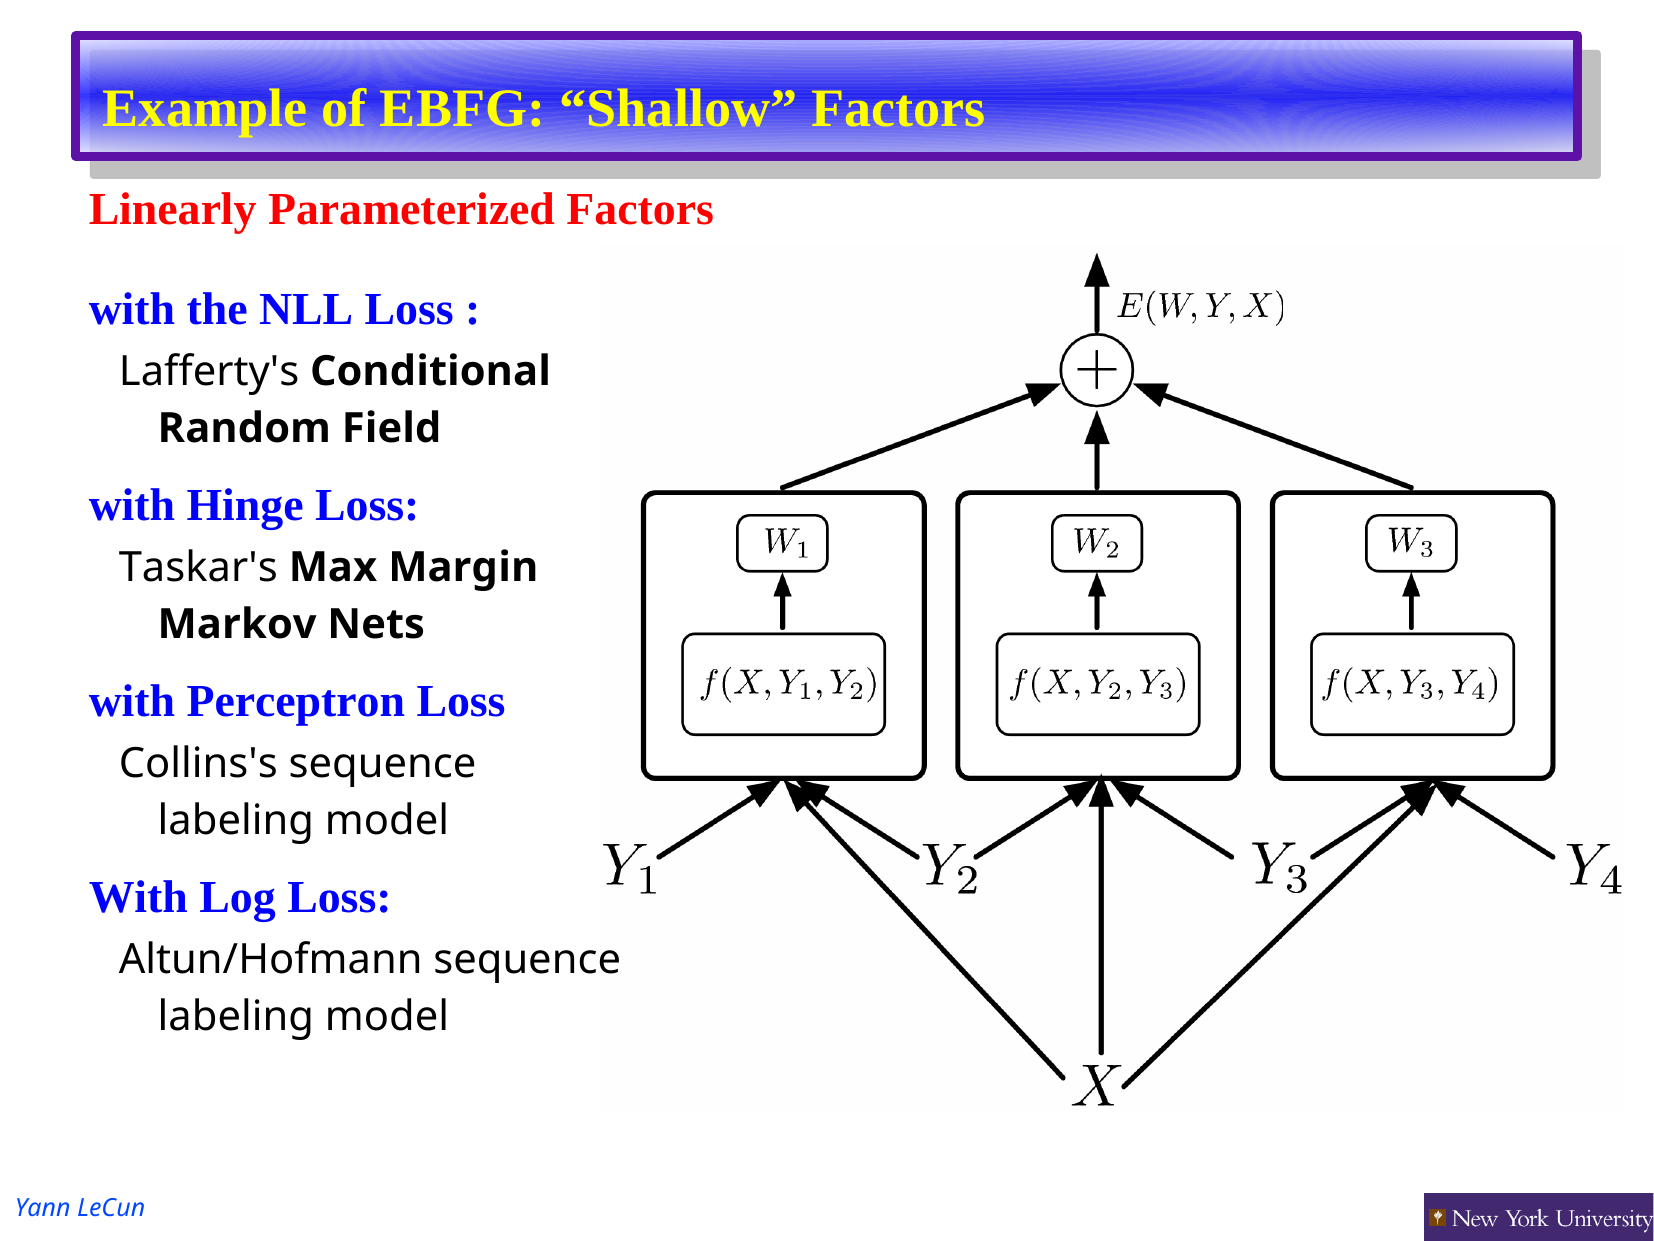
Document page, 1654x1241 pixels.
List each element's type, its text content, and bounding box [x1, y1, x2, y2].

title Example of EBFG: “Shallow” Factors [75, 35, 1578, 157]
picture [600, 244, 1626, 1110]
list Linearly Parameterized Factors [88, 183, 1470, 278]
picture [1424, 1193, 1654, 1241]
list with the NLL Loss : Lafferty's Conditional Random Field with Hinge Loss: Taskar's Max Margin Markov Nets with Perceptron Loss Collins's sequence labeling model With Log Loss: Altun/Hofmann sequence labeling model [88, 283, 636, 1149]
